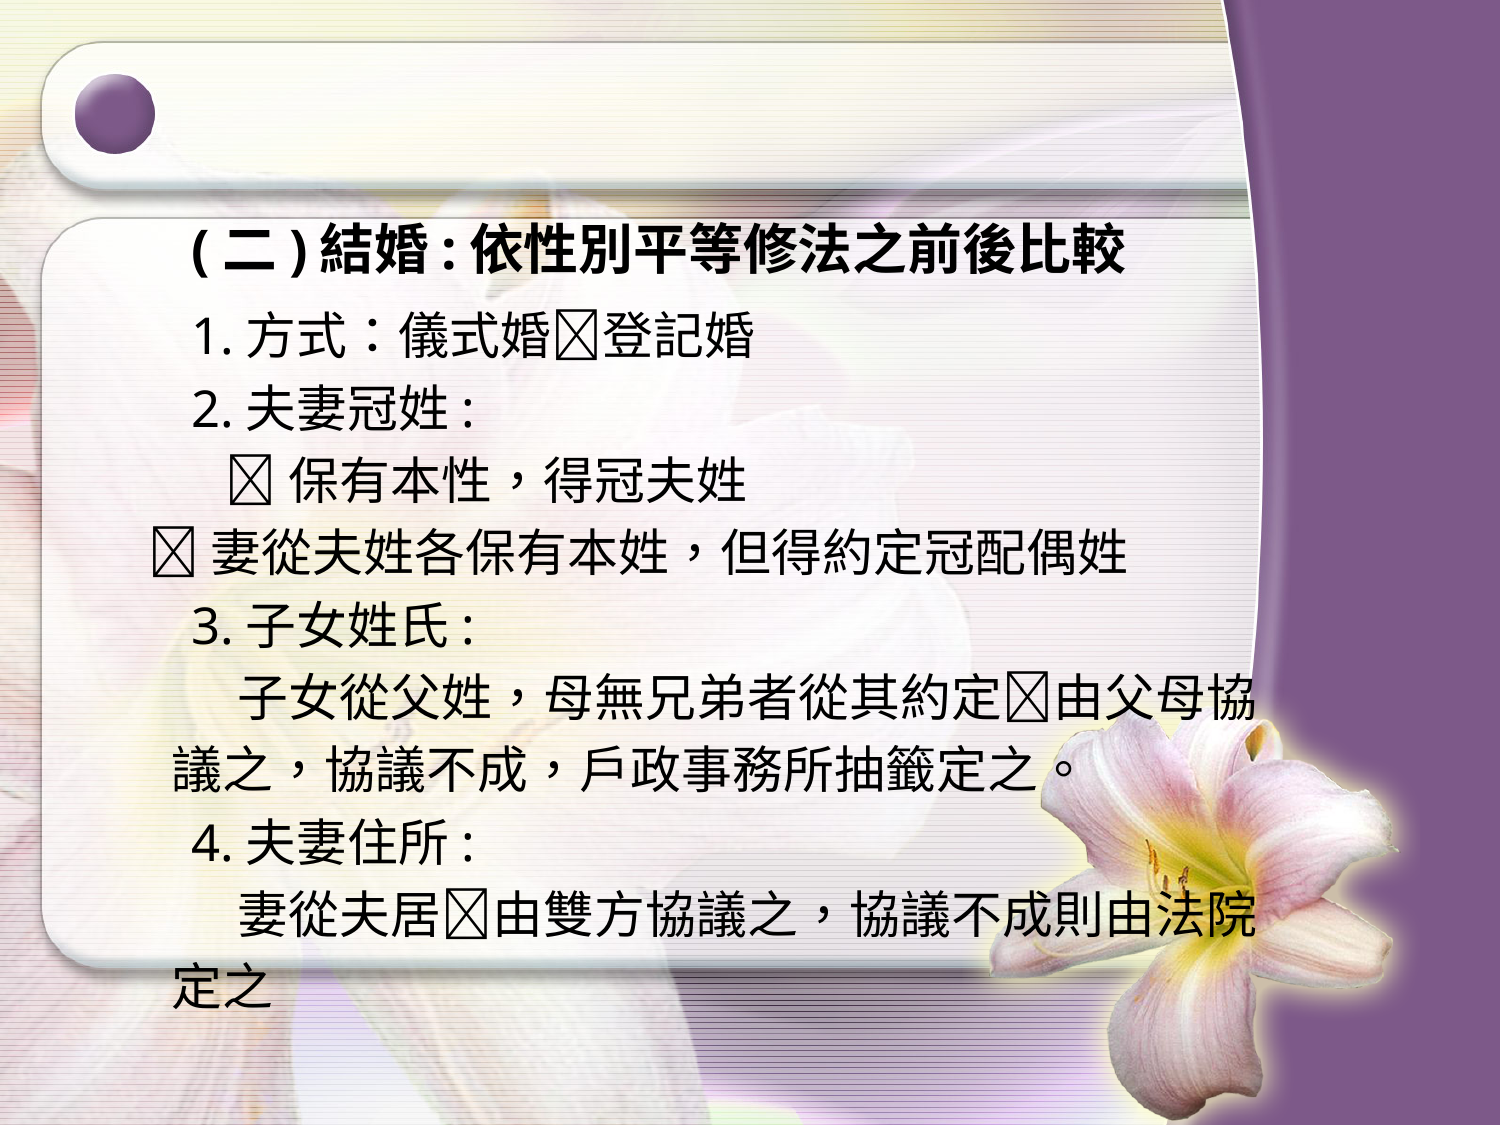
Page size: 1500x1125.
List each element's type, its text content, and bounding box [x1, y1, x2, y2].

list (二)結婚:依性別平等修法之前後比較 1.方式：儀式婚登記婚 2.夫妻冠姓: 保有本性，得冠夫姓 妻從夫姓各保有本姓，但得約定冠配偶姓 3.子女姓氏: 子女從父姓，母無兄弟者從其約定由父母協 議之，協議不成，戶政事務所抽籤定之。 4.夫妻住所: 妻從夫居由雙方協議之，協議不成則由法院 定之 [0, 220, 1351, 1099]
